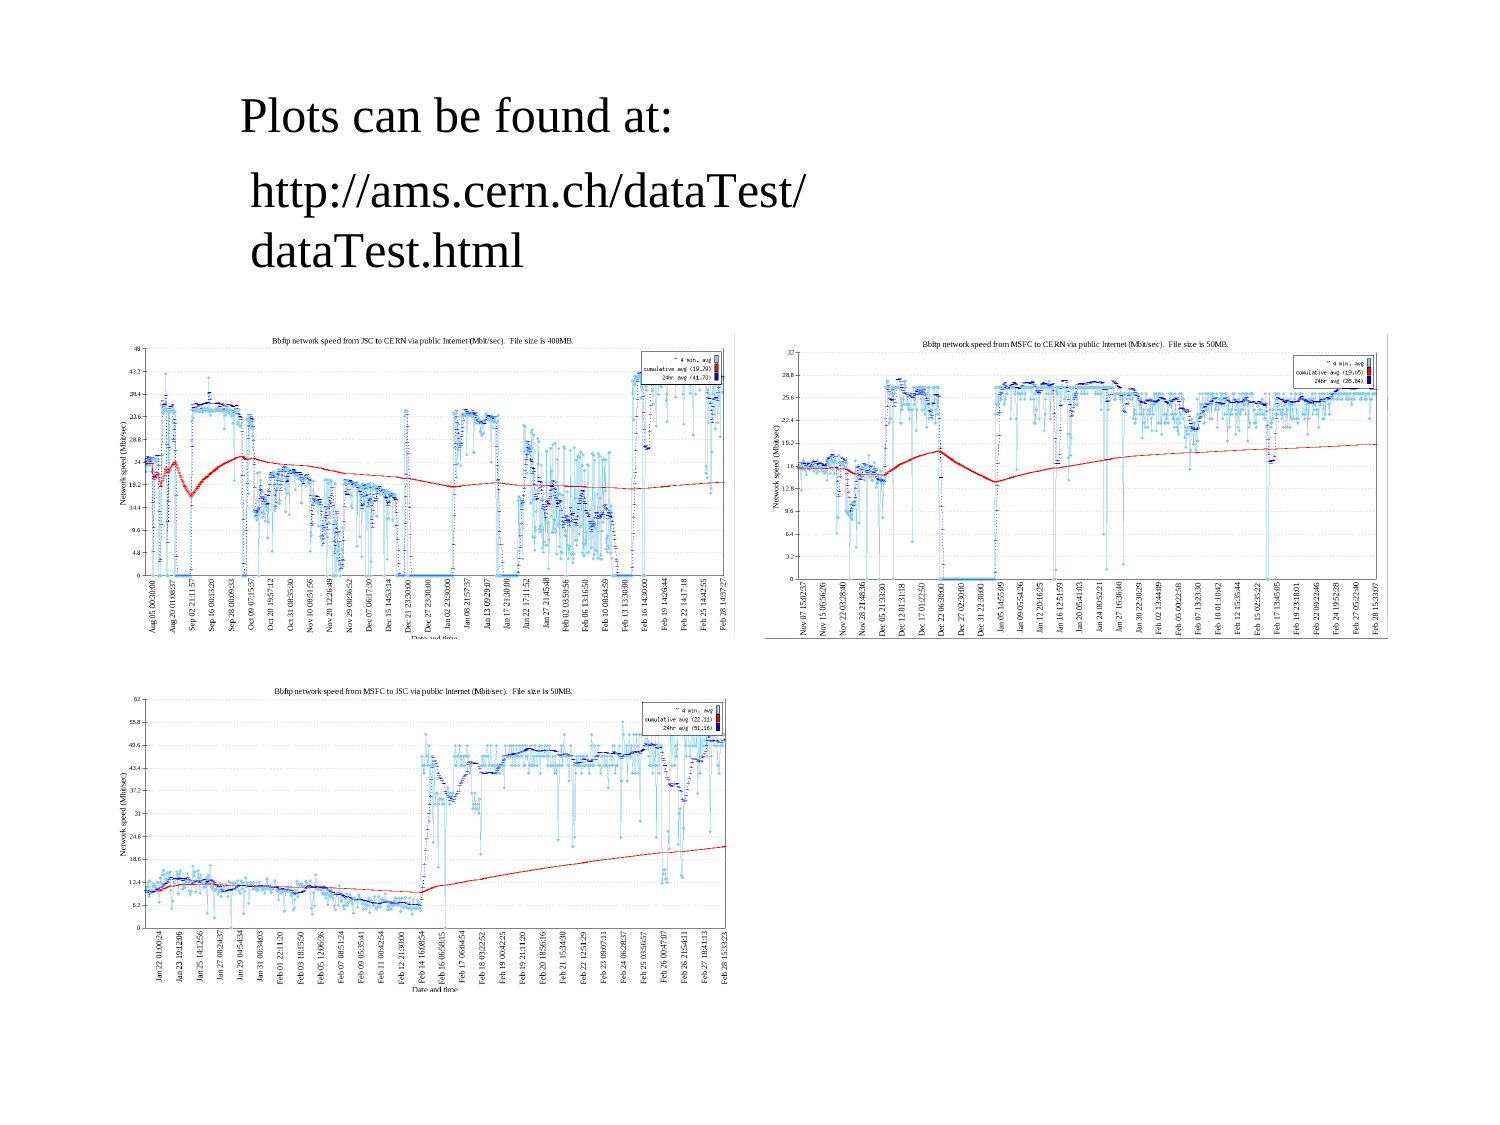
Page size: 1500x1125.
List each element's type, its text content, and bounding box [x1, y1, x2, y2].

text_box Plots can be found at: [225, 75, 1500, 210]
picture [112, 685, 735, 992]
text_box http://ams.cern.ch/dataTest/dataTest.html [235, 150, 1088, 225]
picture [112, 333, 735, 639]
picture [765, 333, 1388, 639]
